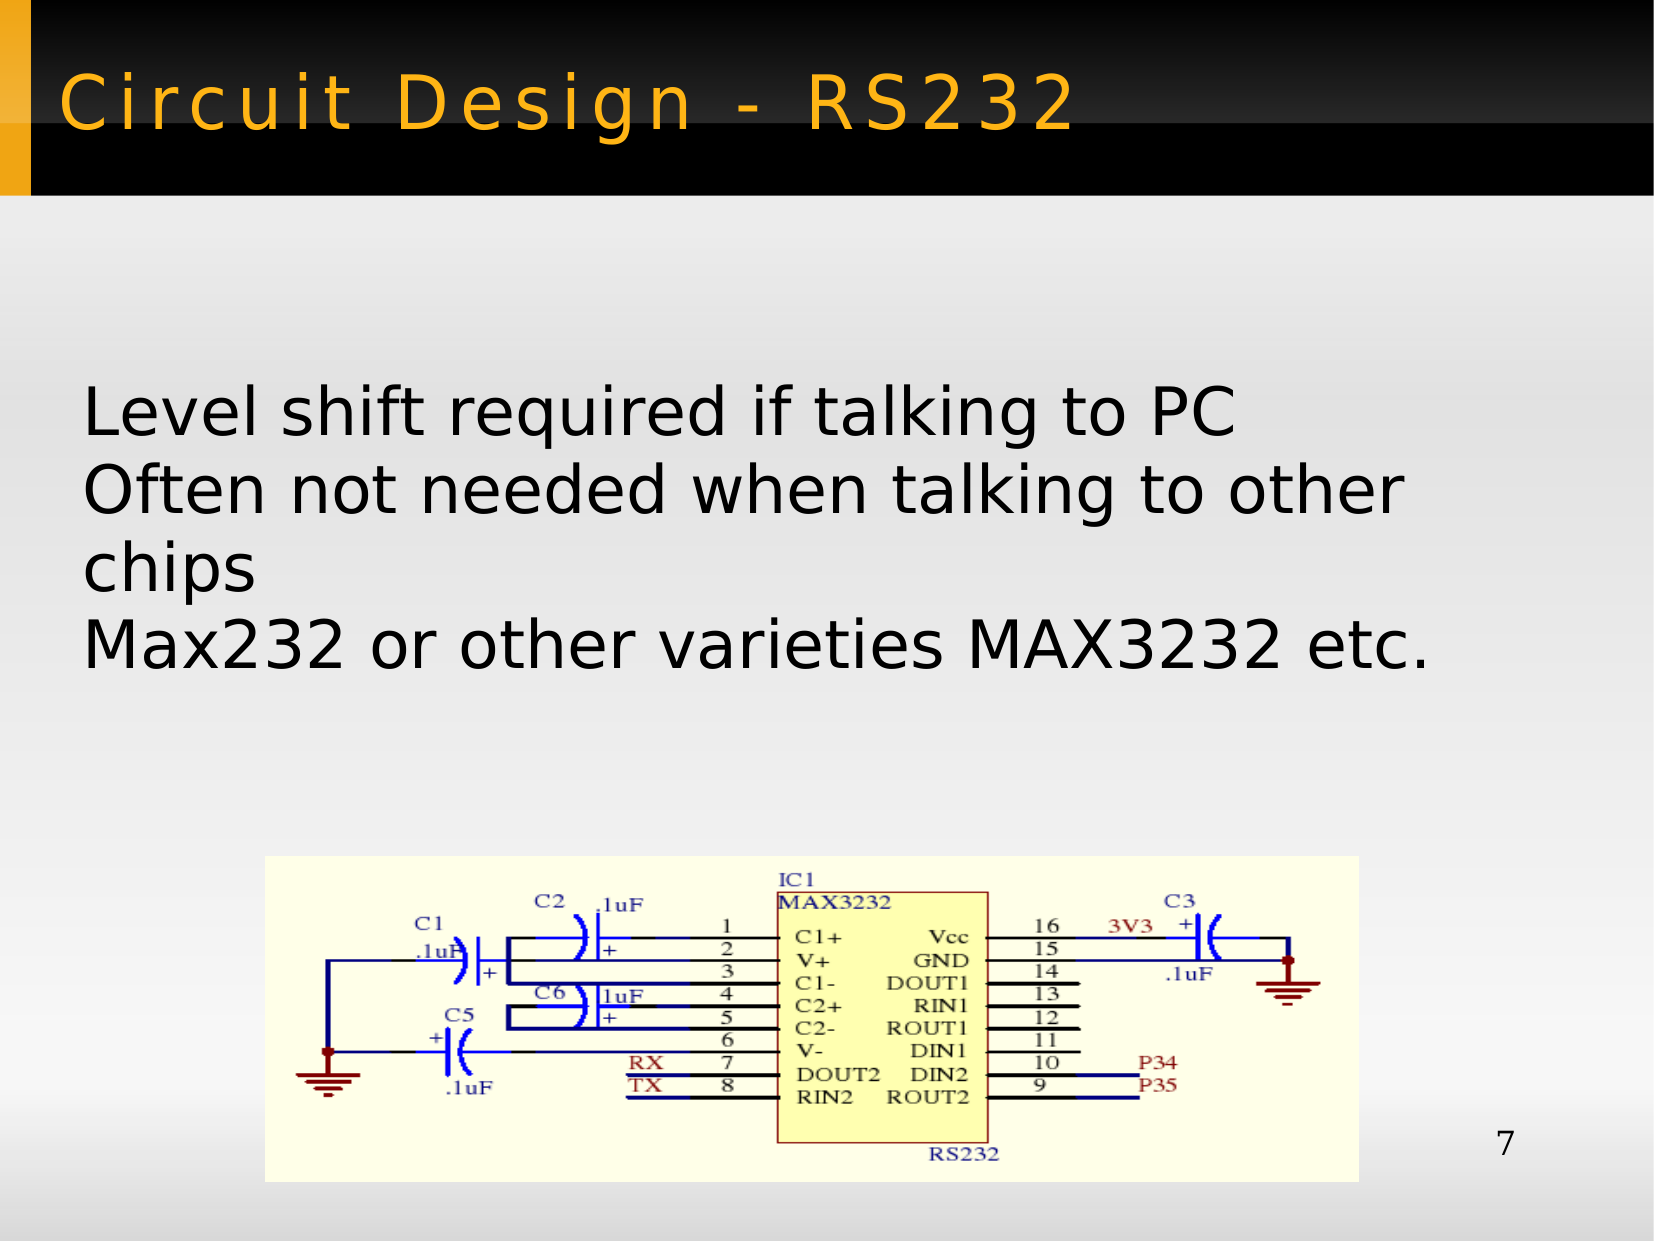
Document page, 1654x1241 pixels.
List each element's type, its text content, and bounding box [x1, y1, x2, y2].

title Circuit Design - RS232 [59, 29, 1270, 178]
picture [0, 0, 1654, 1241]
subtitle Level shift required if talking to PC Often not needed when talking to other chips Max232 or other varieties MAX3232 etc. [82, 290, 1571, 768]
